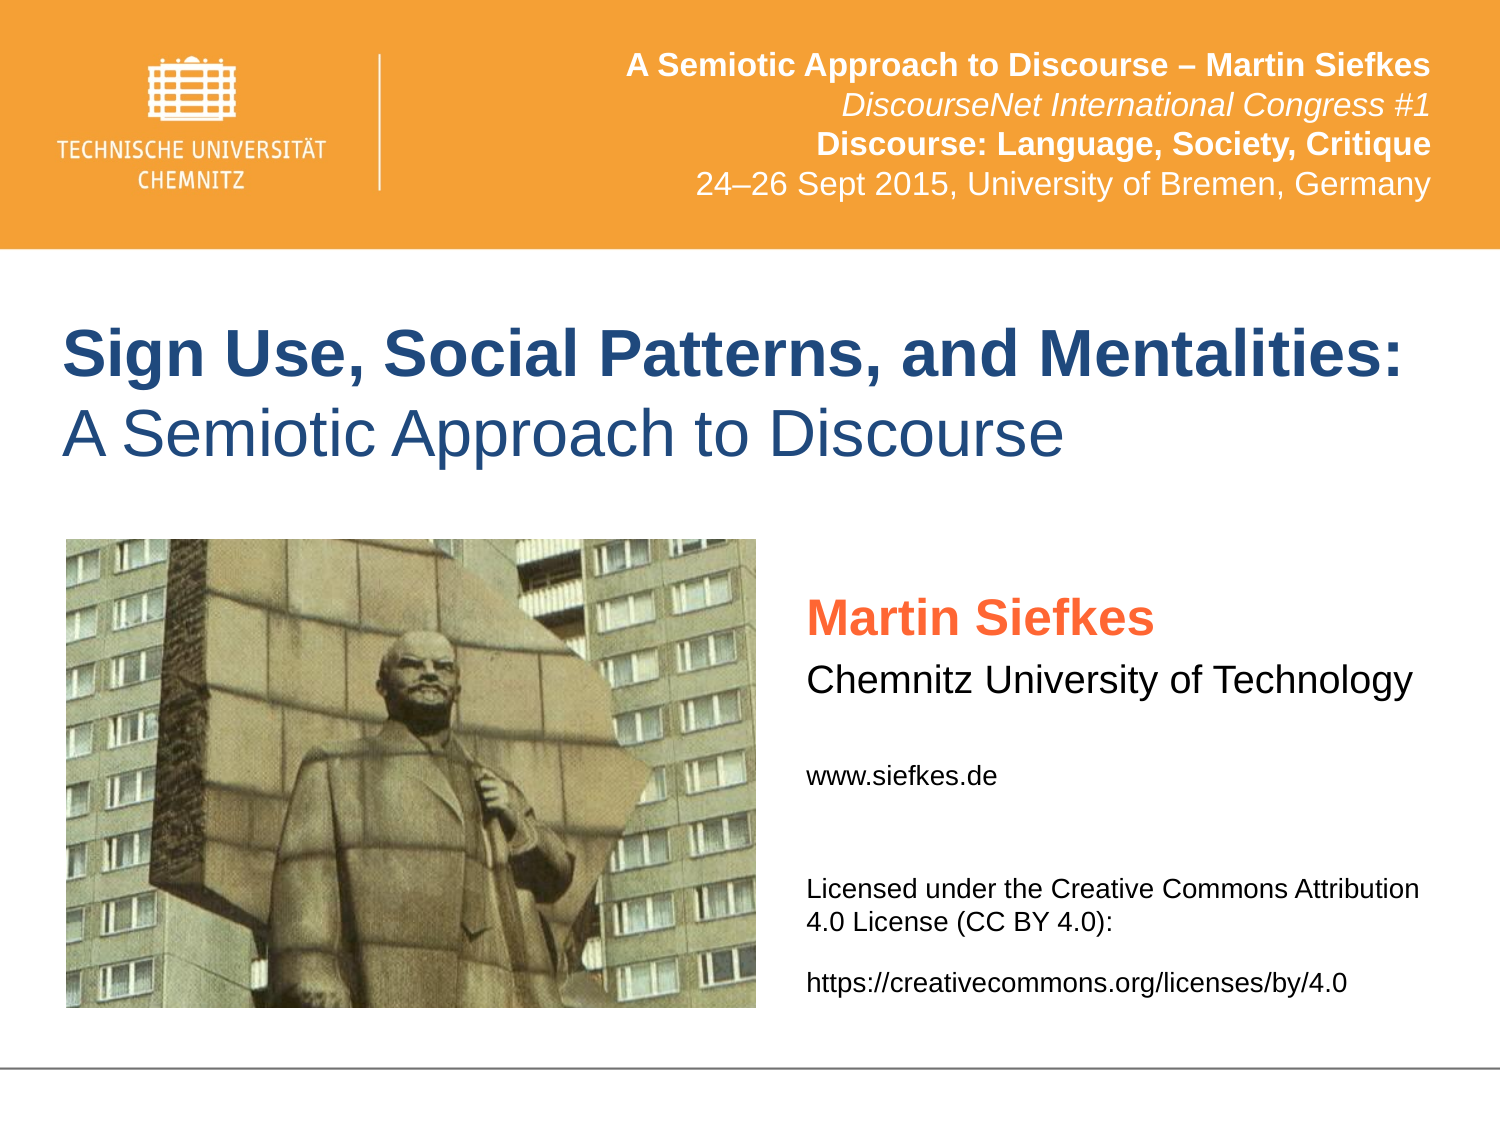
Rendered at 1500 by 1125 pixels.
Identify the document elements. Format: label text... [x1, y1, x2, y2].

list Martin Siefkes Chemnitz University of Technology www.siefkes.de Licensed under the Creative Commons Attribution 4.0 License (CC BY 4.0): https://creativecommons.org/licenses/by/4.0 [791, 532, 1477, 1010]
list [419, 45, 774, 197]
picture [0, 0, 1500, 1125]
text_box Sign Use, Social Patterns, and Mentalities: A Semiotic Approach to Discourse [47, 302, 1459, 504]
